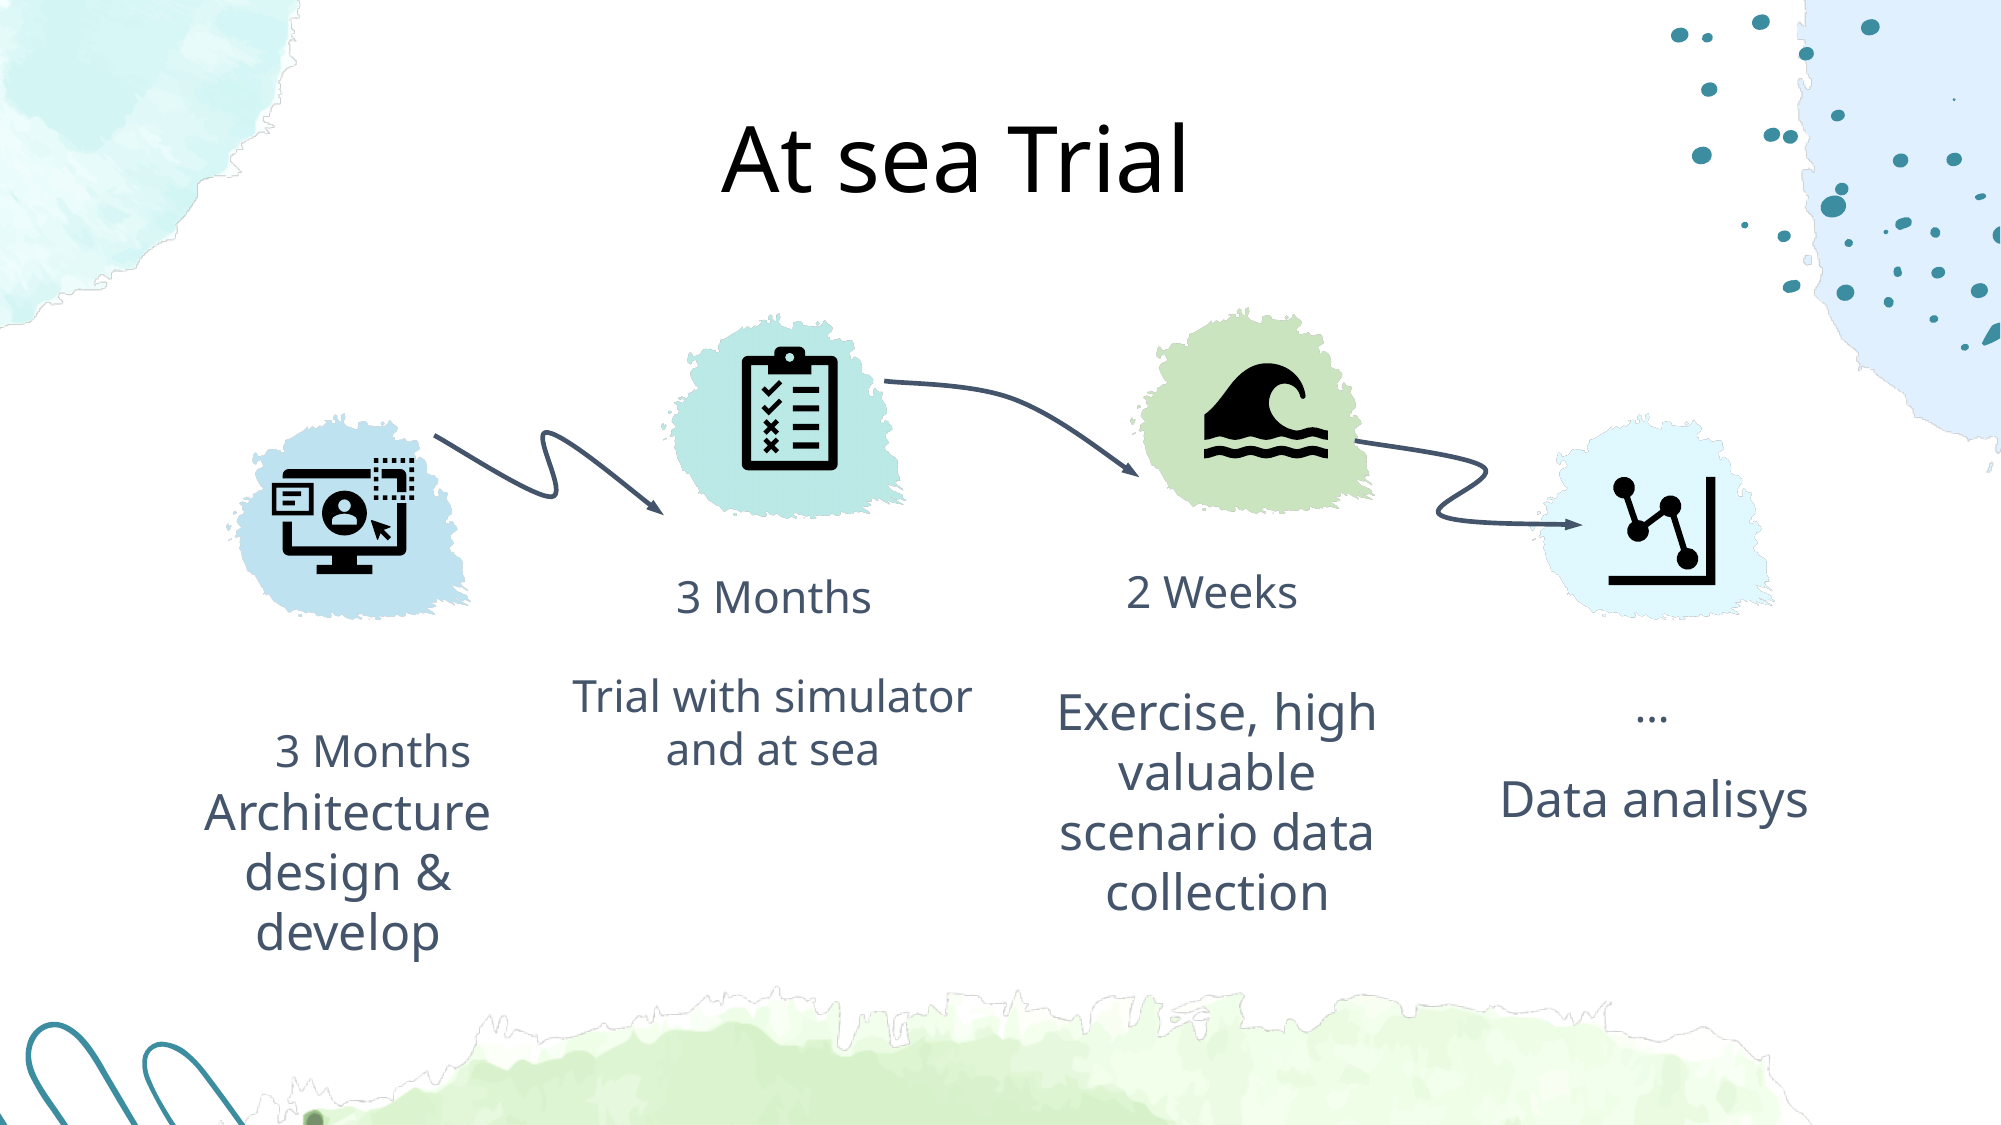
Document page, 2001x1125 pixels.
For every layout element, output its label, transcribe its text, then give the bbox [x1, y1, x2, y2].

text_box 3 Months [117, 692, 629, 808]
picture [1130, 307, 1375, 514]
picture [1530, 413, 1775, 620]
text_box … [1396, 646, 1908, 763]
picture [661, 313, 906, 519]
text_box [575, 660, 991, 856]
text_box Trial with simulator and at sea [517, 647, 1029, 764]
text_box Exercise, high valuable scenario data collection [1010, 660, 1426, 857]
text_box At sea Trial [0, 105, 1957, 280]
text_box 2 Weeks [956, 533, 1468, 649]
text_box Data analisys [1446, 699, 1862, 895]
text_box 3 Months [518, 538, 956, 647]
picture [226, 413, 471, 620]
text_box Architecture design & develop [140, 808, 556, 956]
